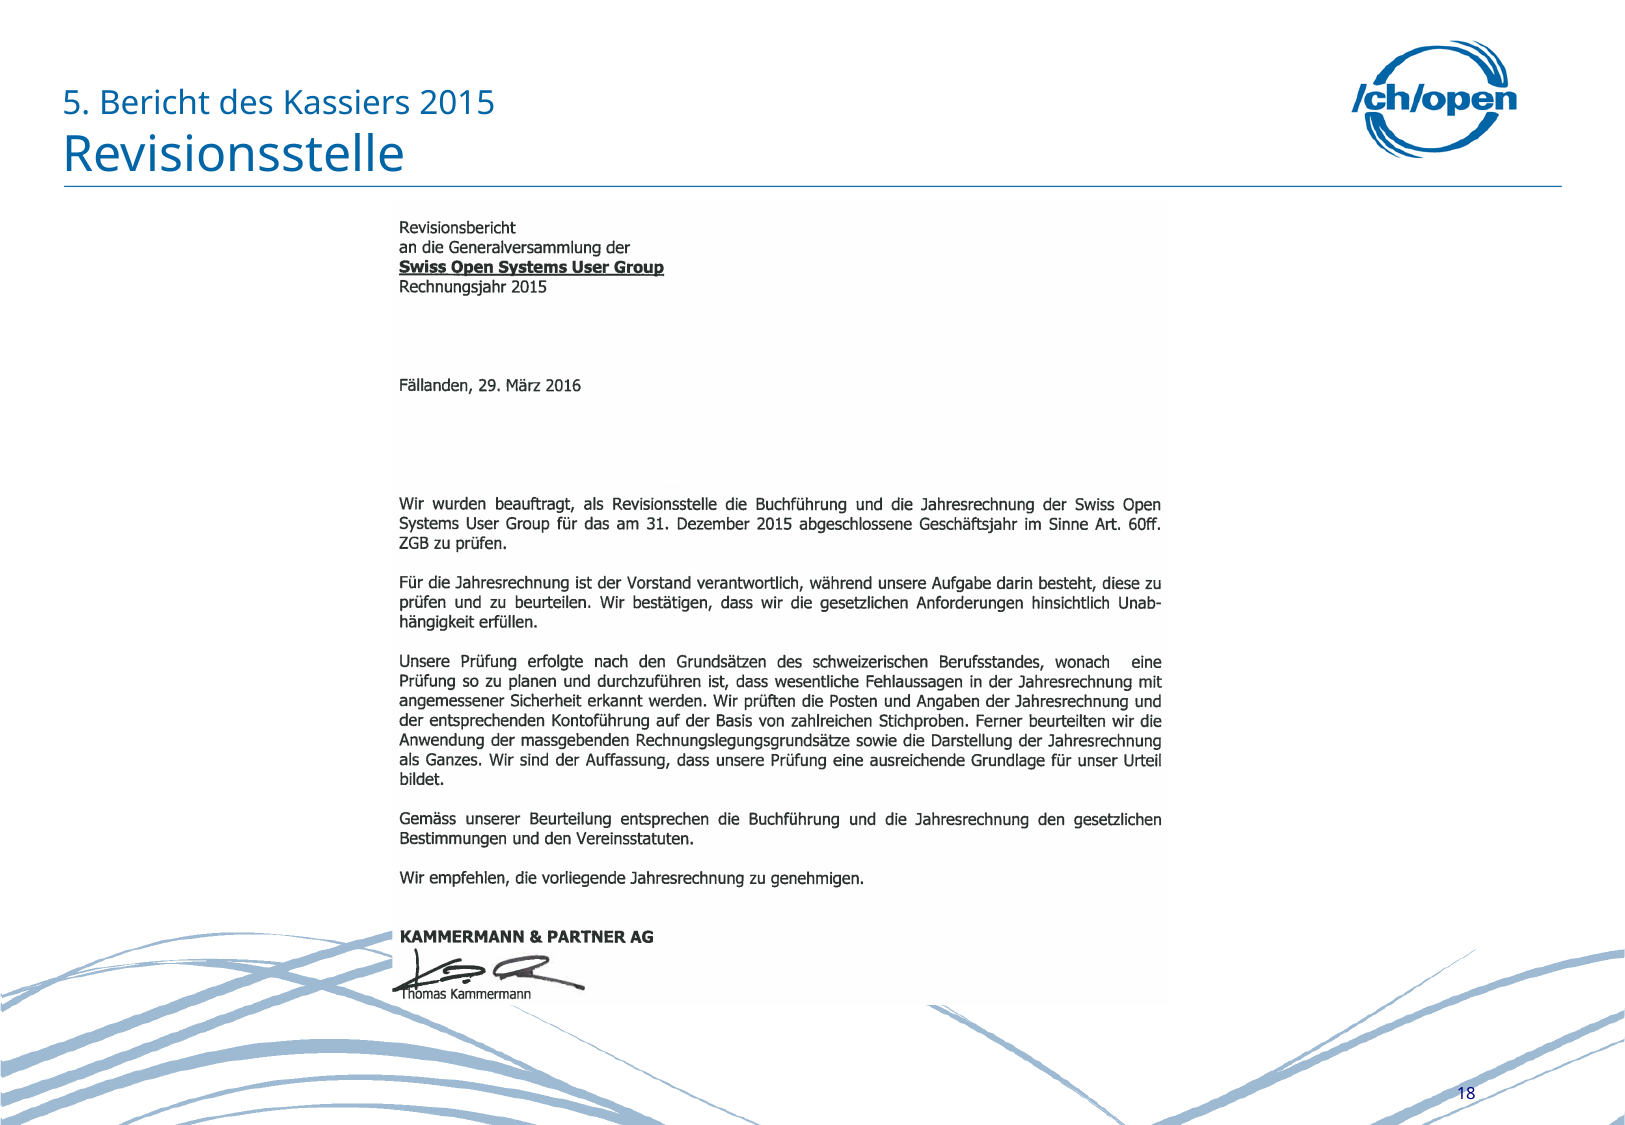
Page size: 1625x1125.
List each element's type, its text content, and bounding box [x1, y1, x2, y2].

picture [392, 201, 1169, 1005]
text_box 5. Bericht des Kassiers 2015 Revisionsstelle [62, 82, 1326, 181]
